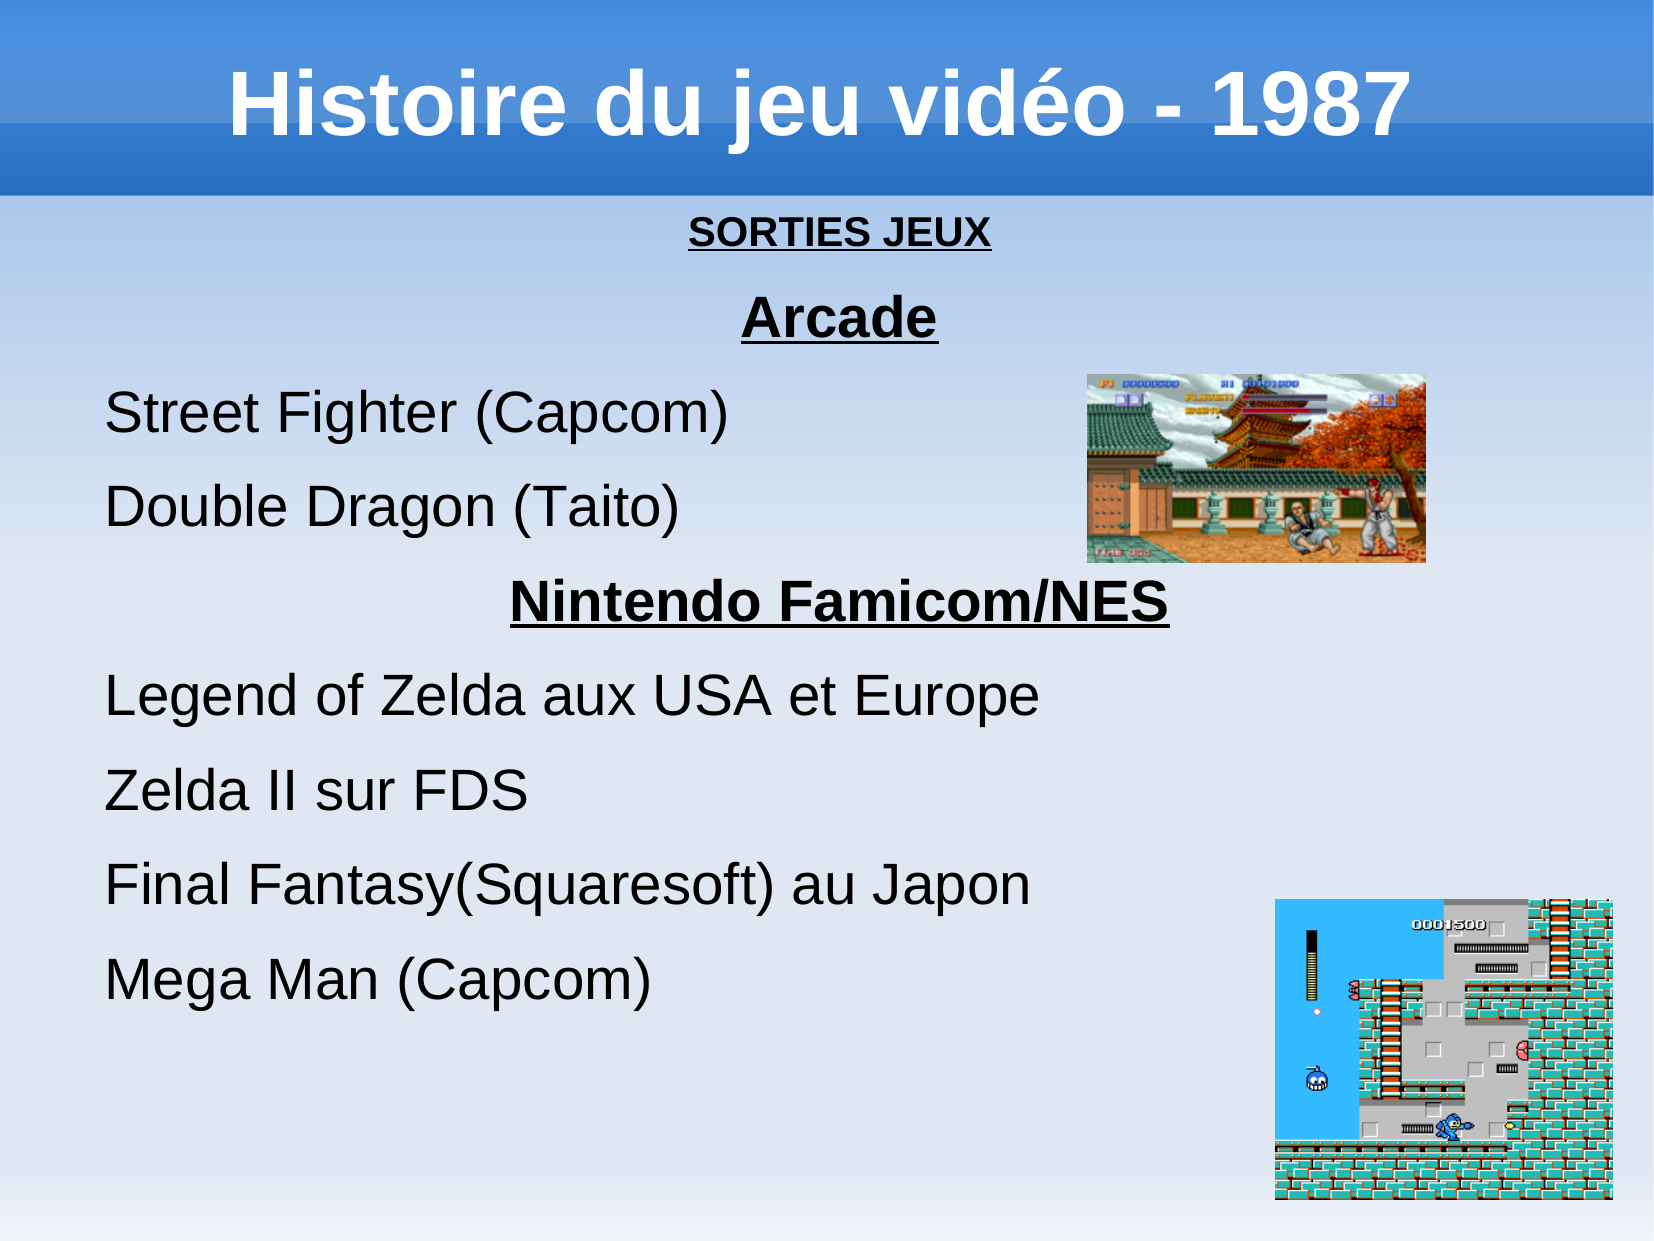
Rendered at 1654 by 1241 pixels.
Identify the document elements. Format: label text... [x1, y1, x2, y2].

picture [0, 0, 1654, 1241]
list SORTIES JEUX Arcade Street Fighter (Capcom) Double Dragon (Taito) Nintendo Famicom/NES Legend of Zelda aux USA et Europe Zelda II sur FDS Final Fantasy(Squaresoft) au Japon Mega Man (Capcom) [86, 208, 1576, 1204]
title Histoire du jeu vidéo - 1987 [76, 7, 1565, 200]
